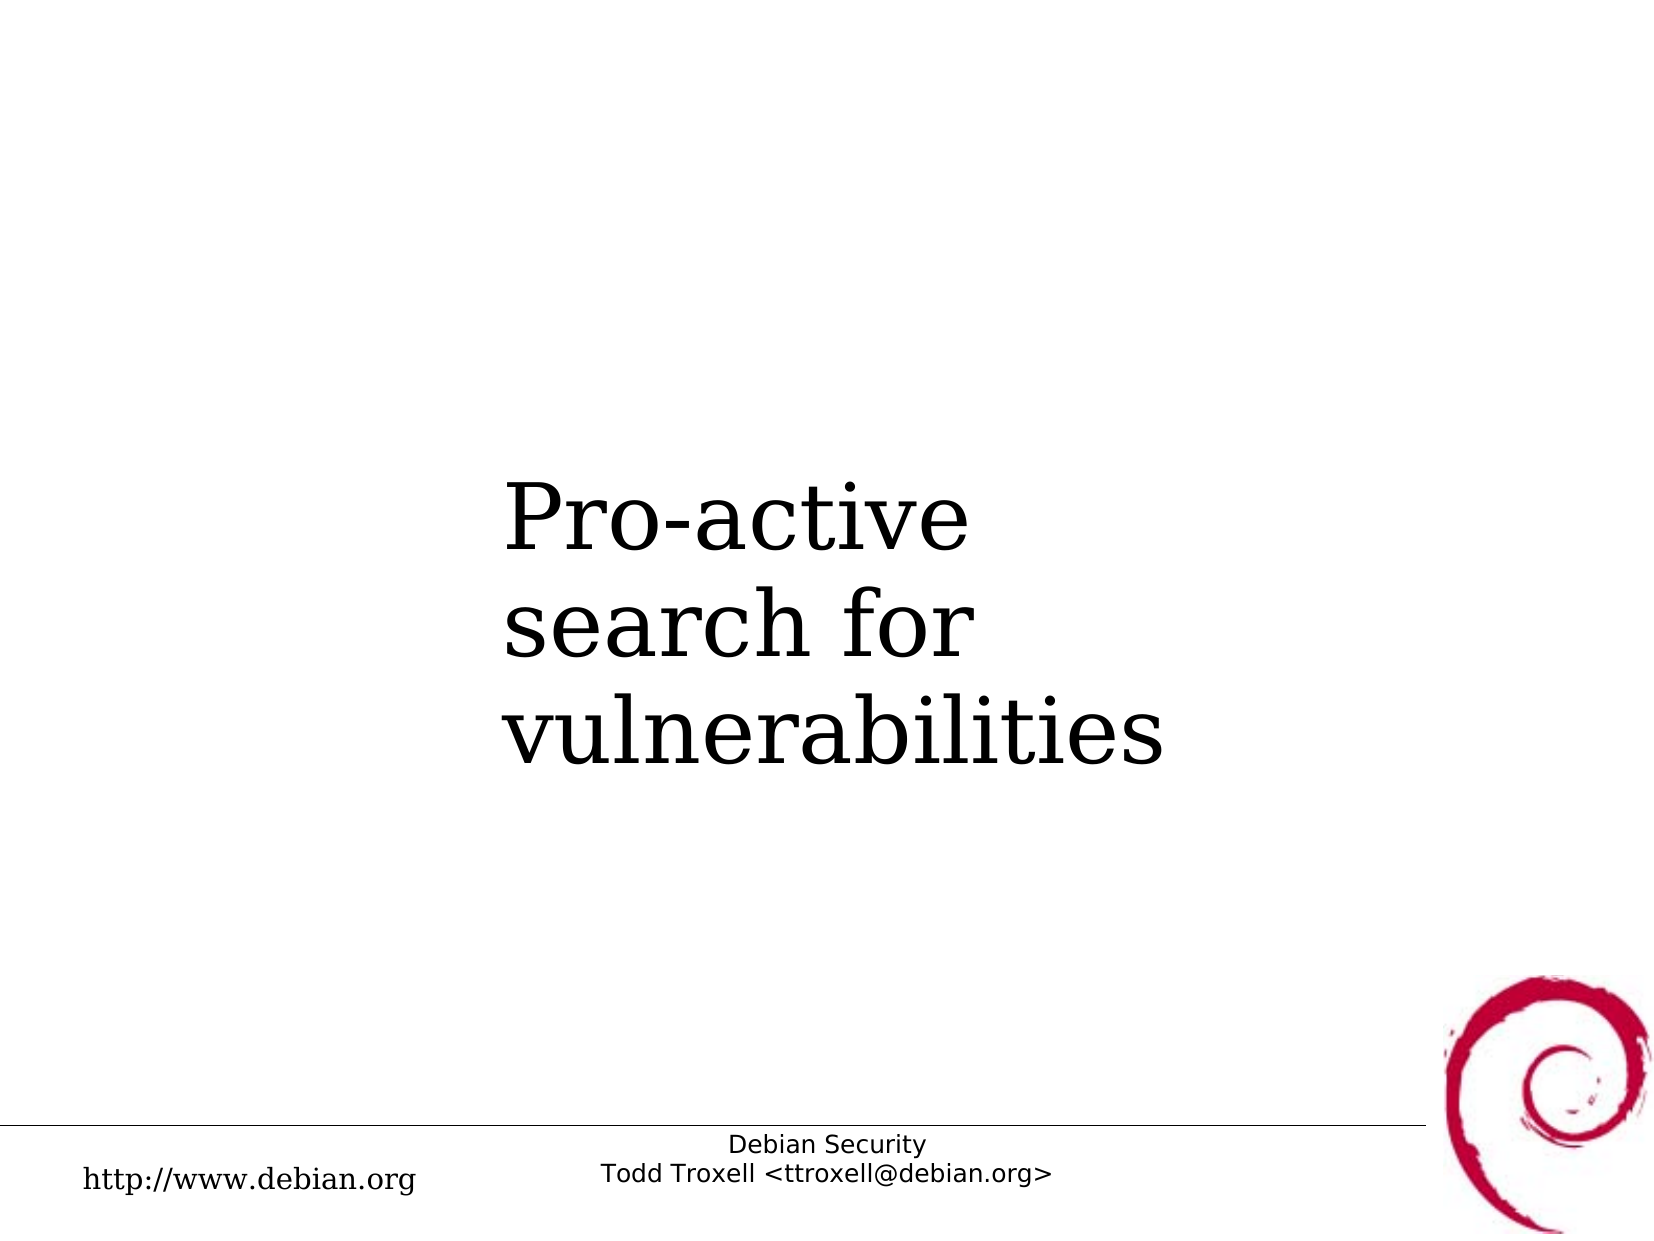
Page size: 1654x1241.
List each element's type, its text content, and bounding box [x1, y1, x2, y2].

picture [1443, 975, 1654, 1234]
text_box Pro-active search for vulnerabilities [487, 457, 1201, 793]
